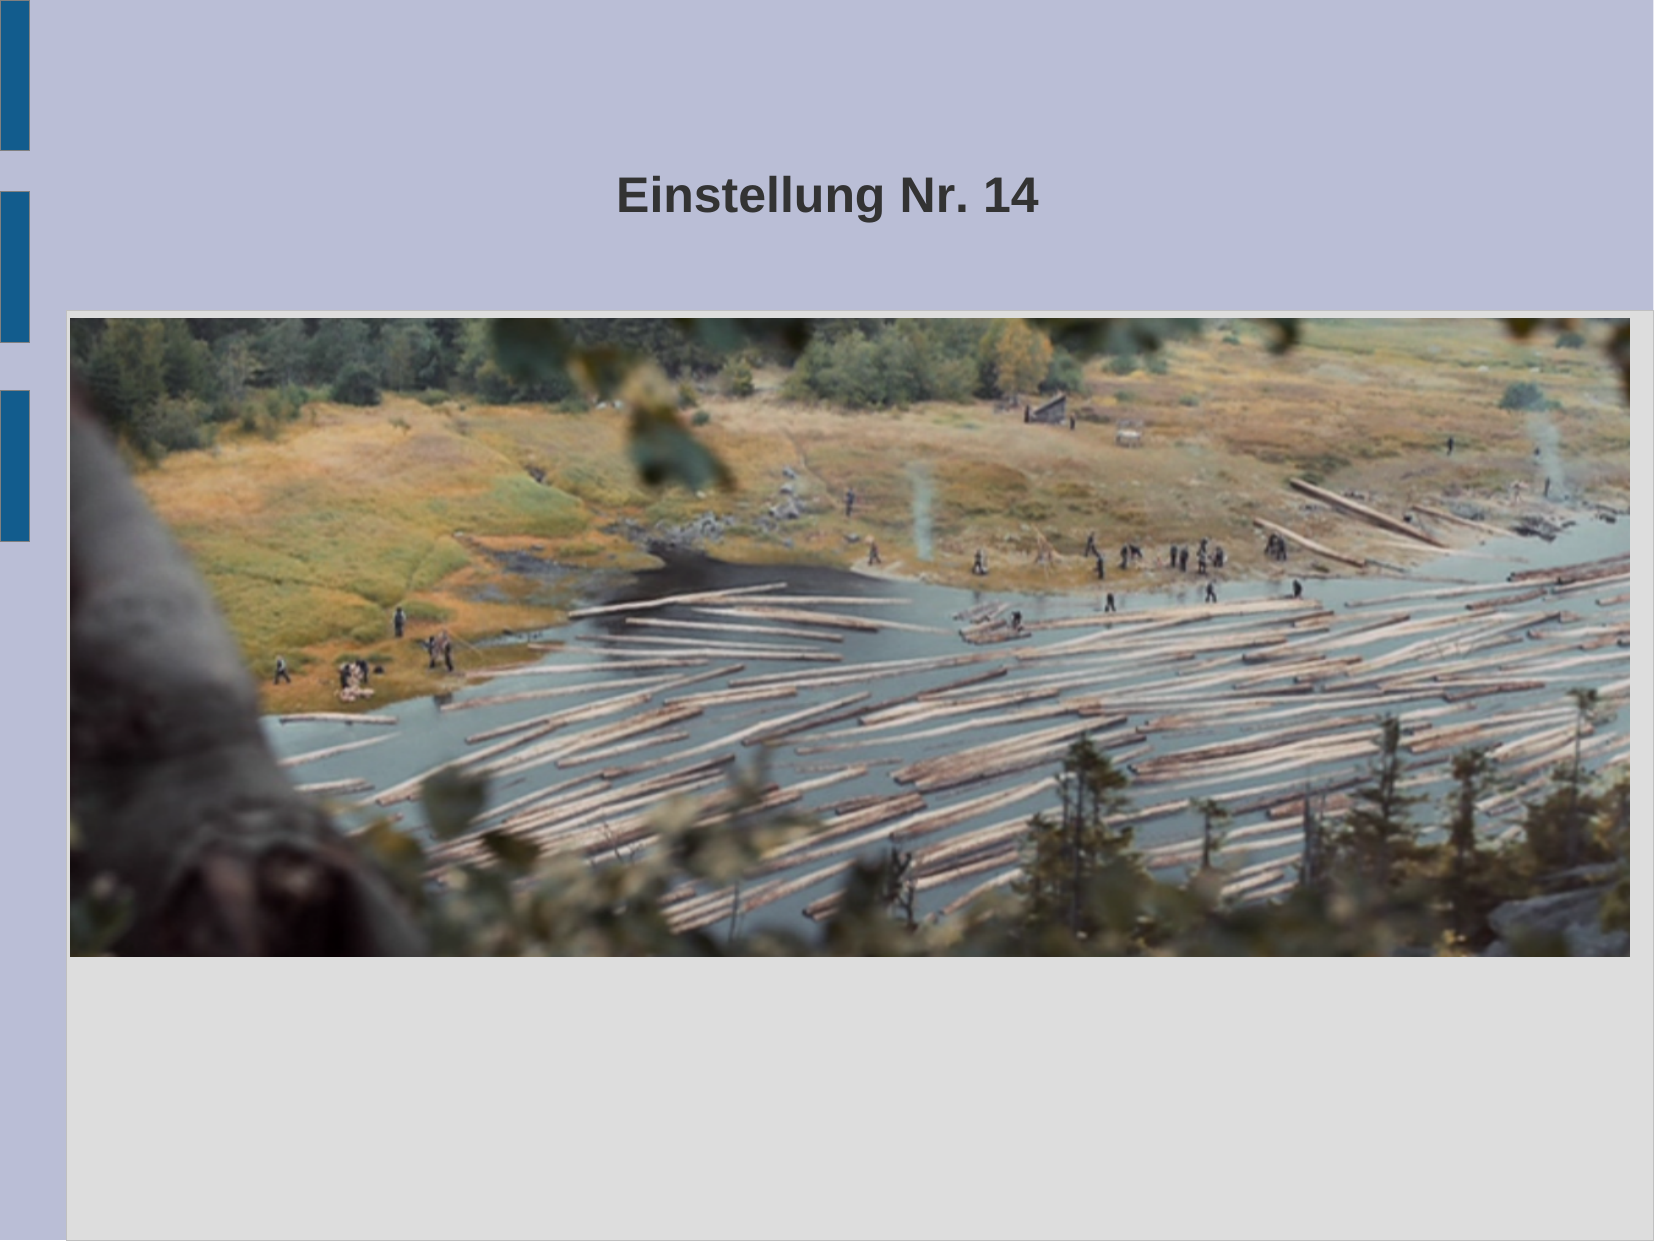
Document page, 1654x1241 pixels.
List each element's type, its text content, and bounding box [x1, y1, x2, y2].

picture [70, 318, 1630, 957]
title Einstellung Nr. 14 [121, 91, 1534, 299]
